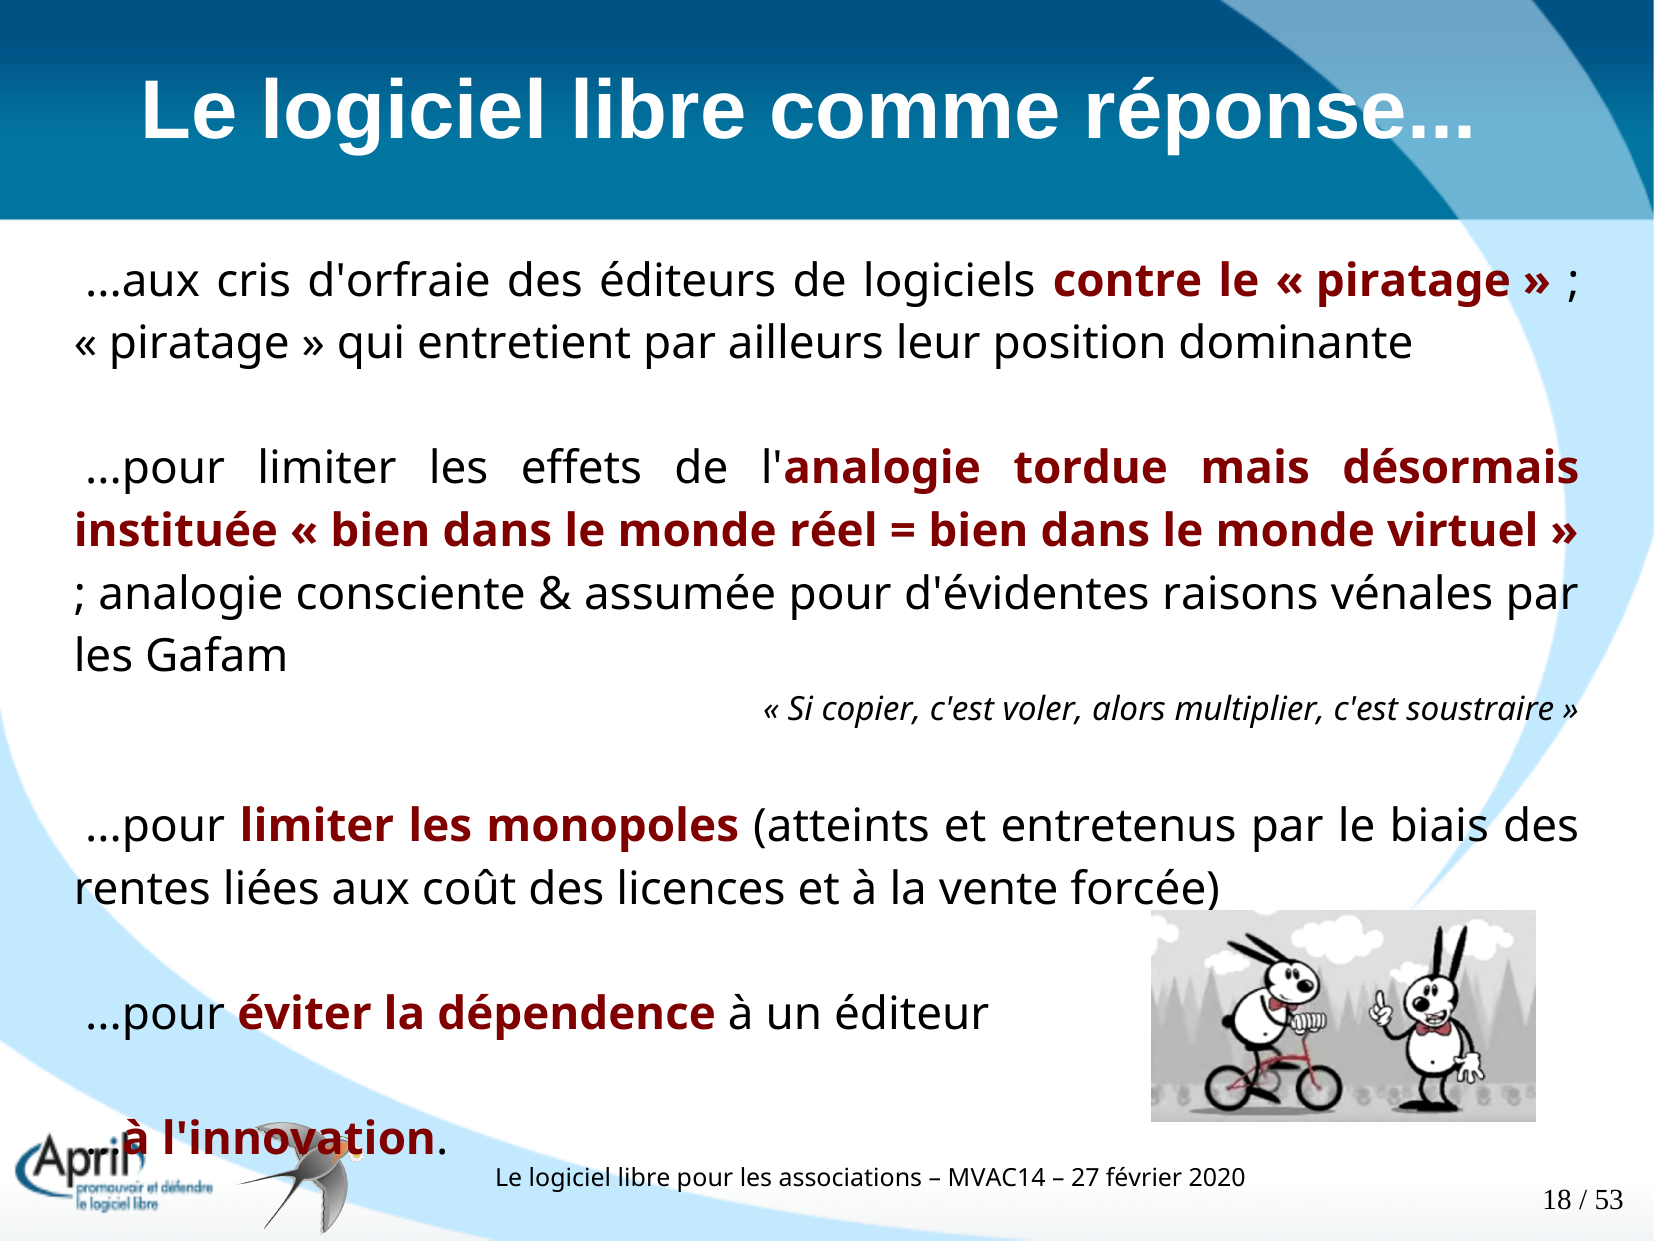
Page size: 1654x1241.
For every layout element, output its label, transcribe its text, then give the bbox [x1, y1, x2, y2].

text_box ...aux cris d'orfraie des éditeurs de logiciels contre le « piratage » ; « piratage » qui entretient par ailleurs leur position dominante ...pour limiter les effets de l'analogie tordue mais désormais instituée « bien dans le monde réel = bien dans le monde virtuel » ; analogie consciente & assumée pour d'évidentes raisons vénales par les Gafam « Si copier, c'est voler, alors multiplier, c'est soustraire » ...pour limiter les monopoles (atteints et entretenus par le biais des rentes liées aux coût des licences et à la vente forcée) ...pour éviter la dépendence à un éditeur ...à l'innovation. [59, 240, 1595, 1182]
title Le logiciel libre comme réponse... [76, 5, 1565, 213]
picture [0, 0, 1654, 1241]
